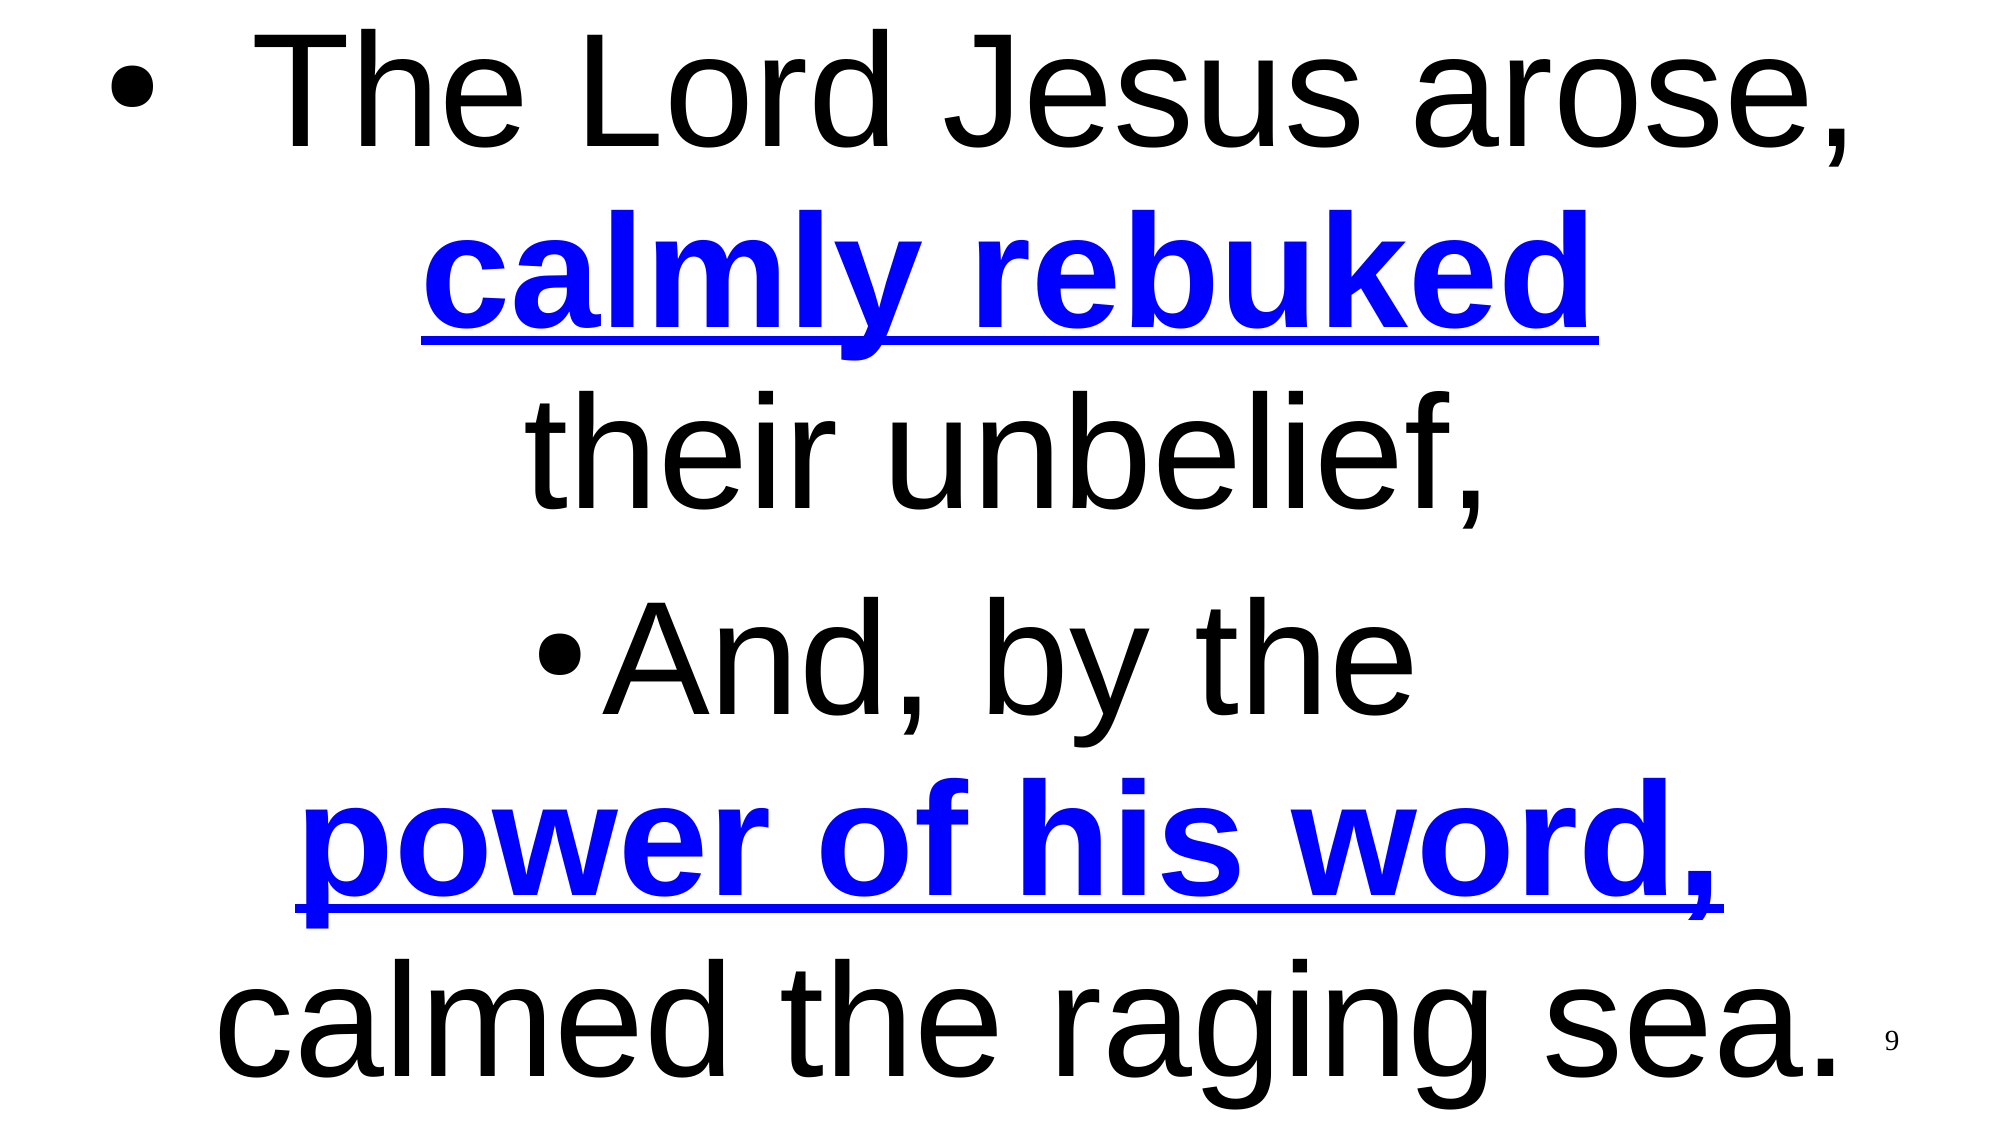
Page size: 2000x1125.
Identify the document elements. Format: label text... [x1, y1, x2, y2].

list The Lord Jesus arose, calmly rebuked their unbelief, And, by the power of his word, calmed the raging sea. [0, 0, 1996, 1123]
